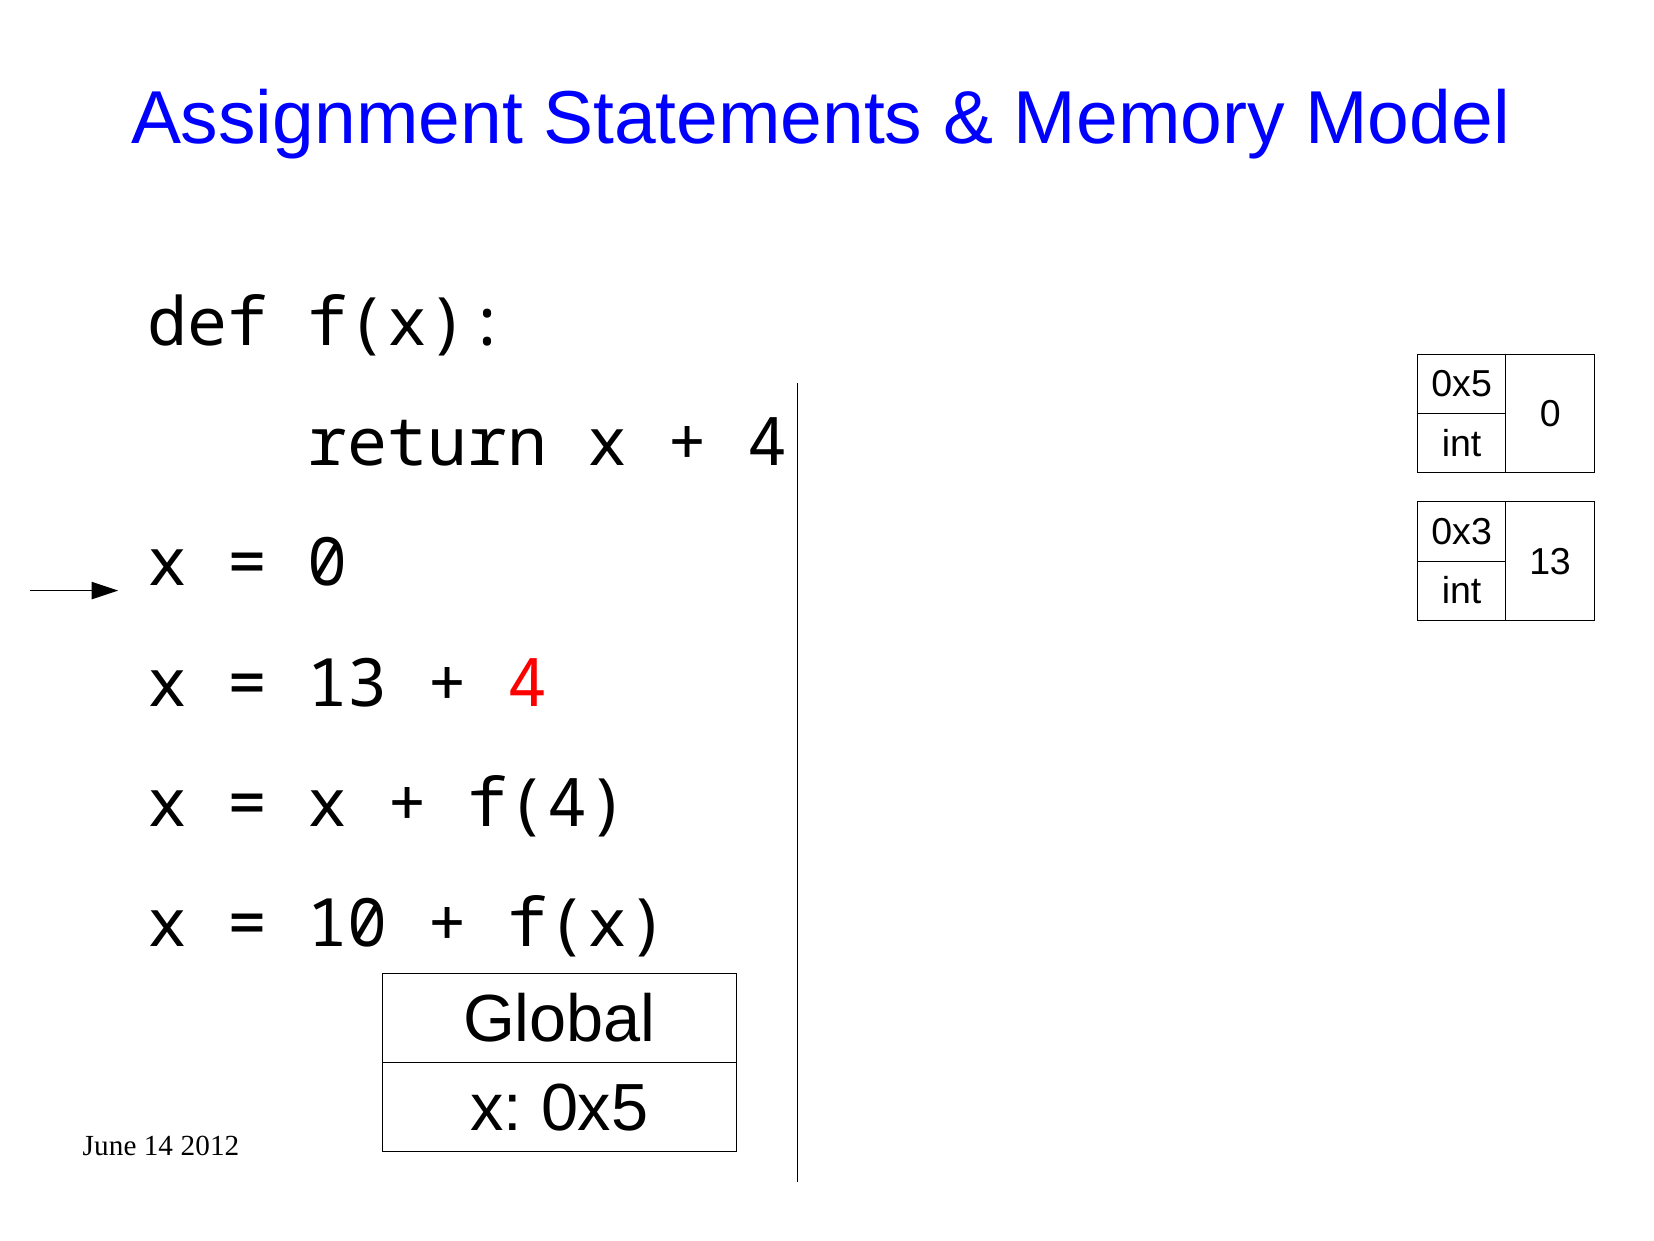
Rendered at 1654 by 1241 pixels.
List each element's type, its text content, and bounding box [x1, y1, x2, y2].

text_box Global [382, 973, 737, 1062]
text_box 0x5 [1417, 354, 1505, 414]
title Assignment Statements & Memory Model [76, 58, 1565, 178]
text_box 0 [1505, 354, 1595, 473]
text_box 13 [1505, 501, 1595, 621]
text_box int [1417, 414, 1505, 473]
text_box int [1417, 562, 1505, 621]
text_box 0x3 [1417, 501, 1505, 562]
list def f(x): return x + 4 x = 0 x = 13 + 4 x = x + f(4) x = 10 + f(x) [76, 274, 1506, 822]
text_box x: 0x5 [382, 1062, 737, 1152]
